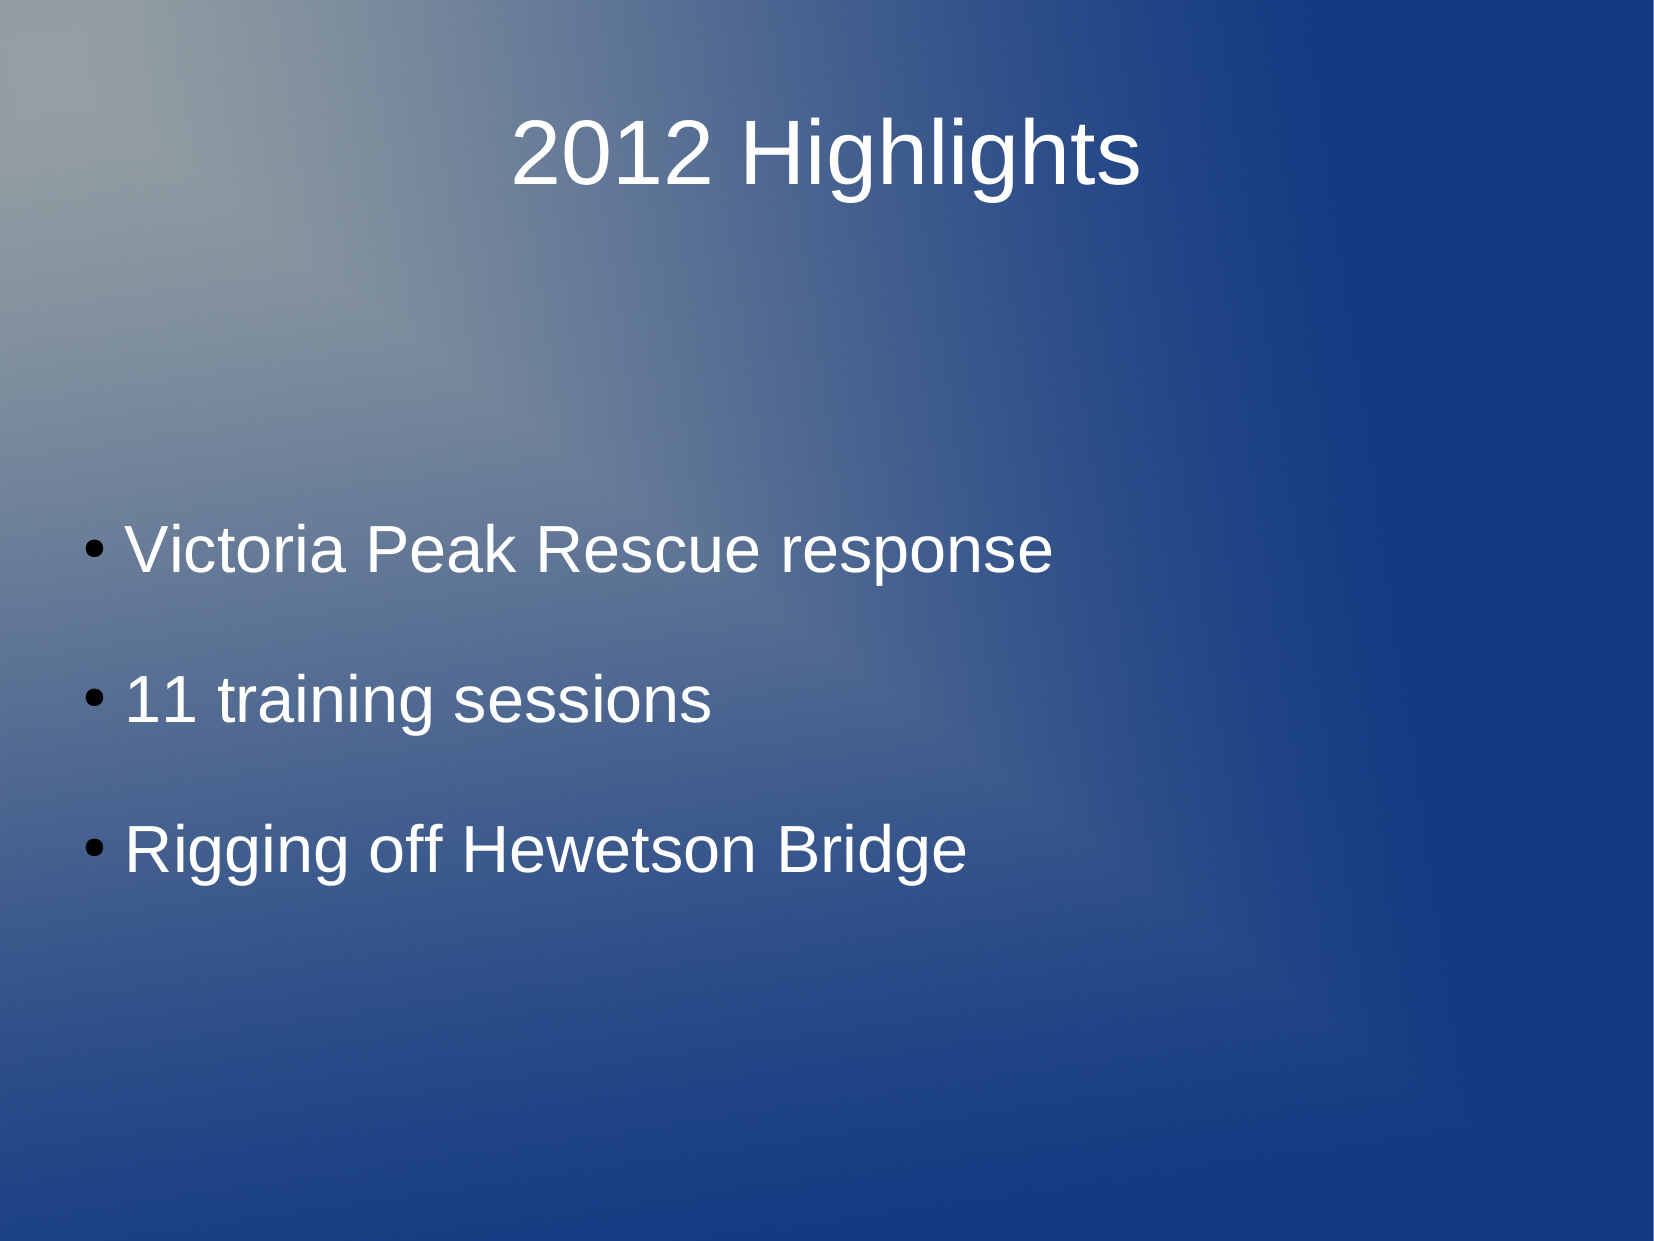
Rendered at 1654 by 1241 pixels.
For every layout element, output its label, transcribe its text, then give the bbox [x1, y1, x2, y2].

picture [0, 0, 1654, 1241]
title 2012 Highlights [82, 56, 1571, 250]
subtitle Victoria Peak Rescue response 11 training sessions Rigging off Hewetson Bridge [82, 297, 1571, 1102]
